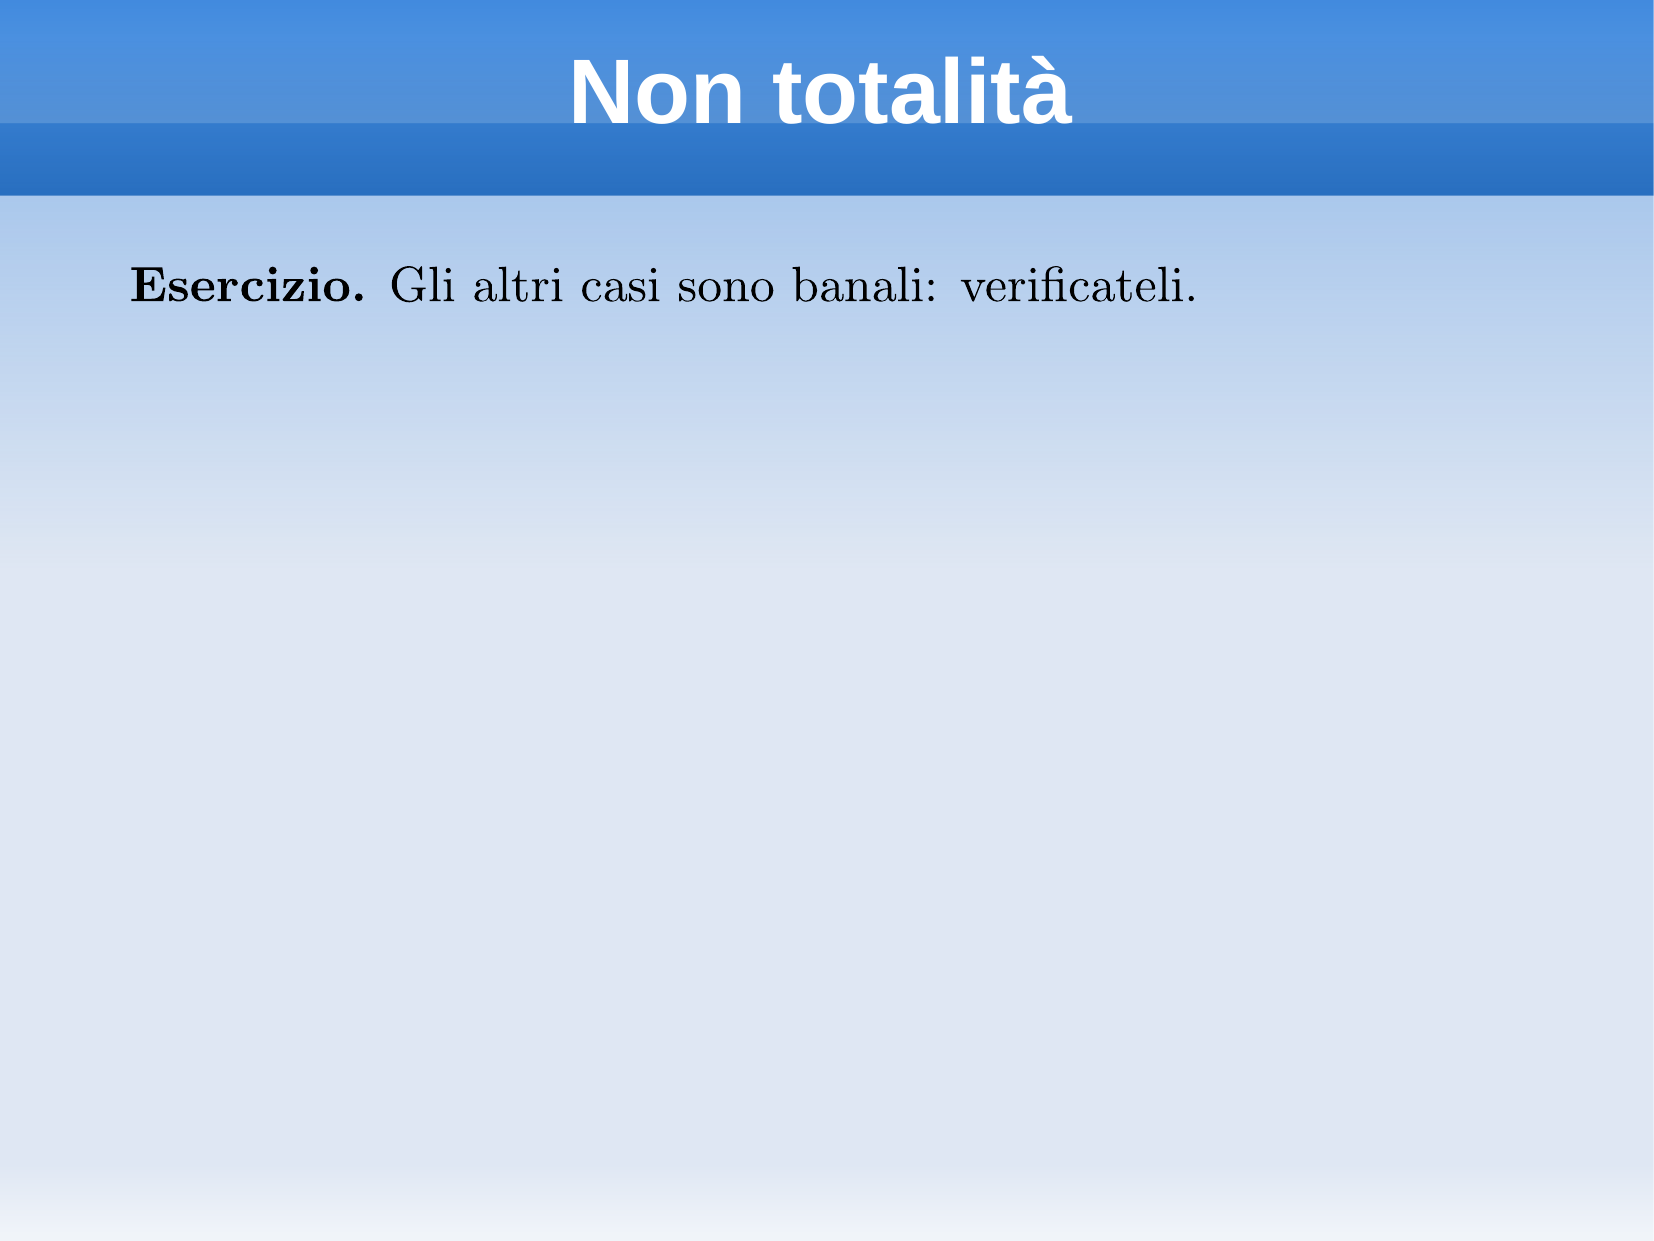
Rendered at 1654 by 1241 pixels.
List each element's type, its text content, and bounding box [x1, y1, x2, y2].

text_box [129, 266, 1199, 303]
picture [0, 0, 1654, 1241]
title Non totalità [76, 0, 1565, 188]
